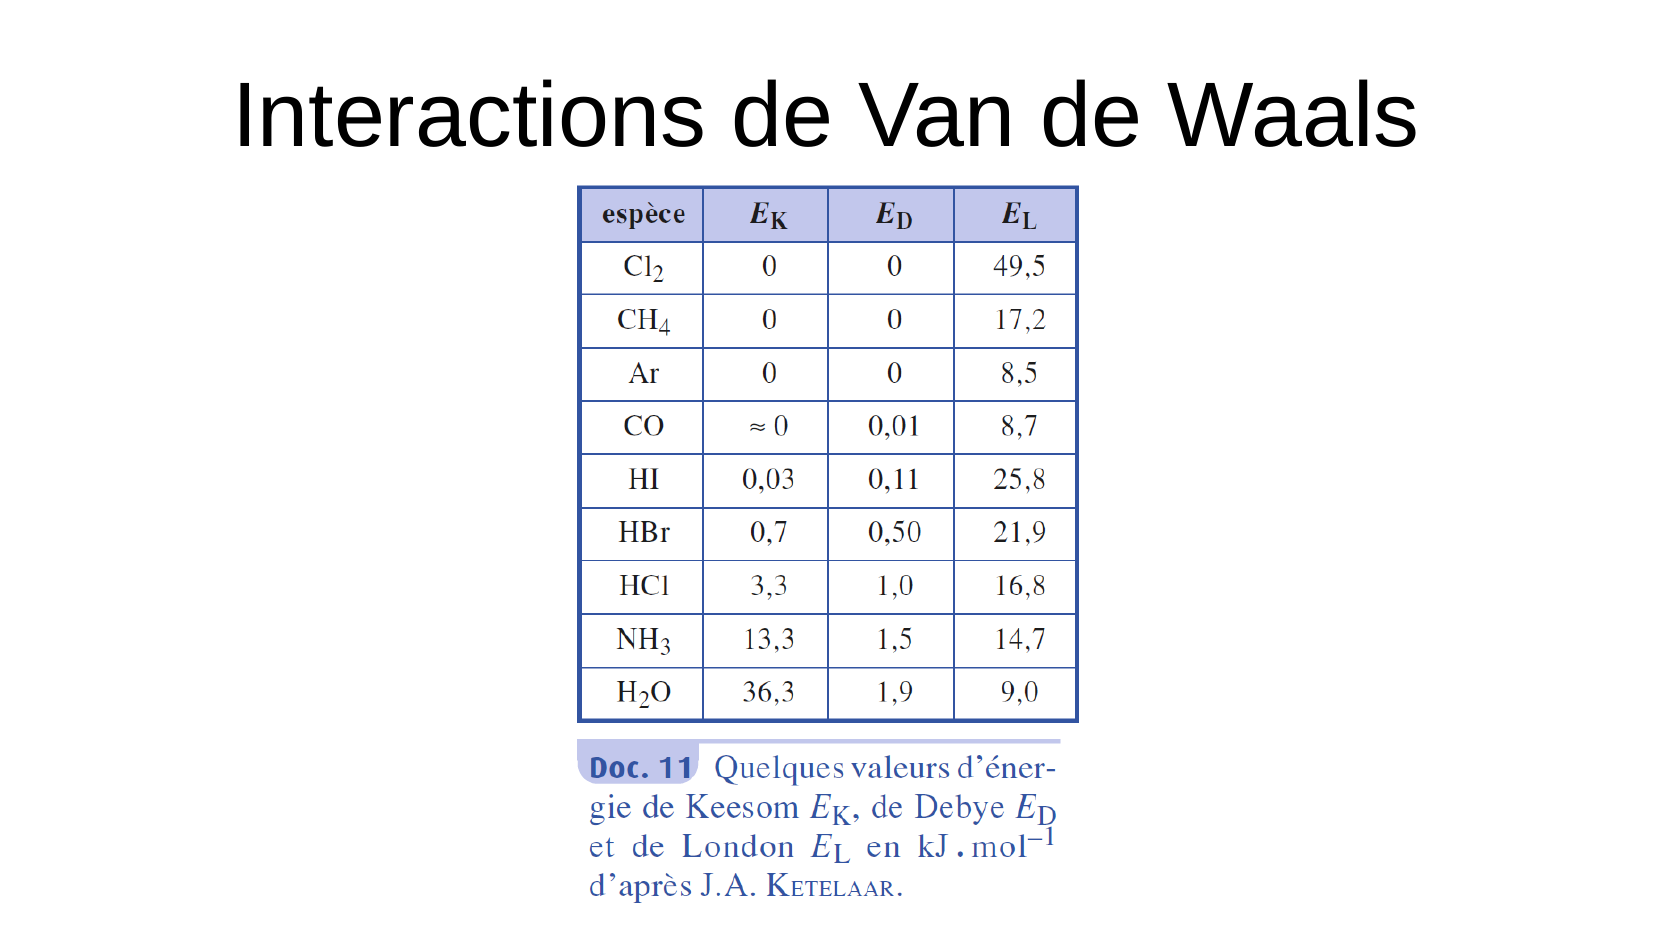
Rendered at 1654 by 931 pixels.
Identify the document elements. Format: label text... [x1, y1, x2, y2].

picture [541, 169, 1111, 910]
title Interactions de Van de Waals [82, 37, 1571, 193]
